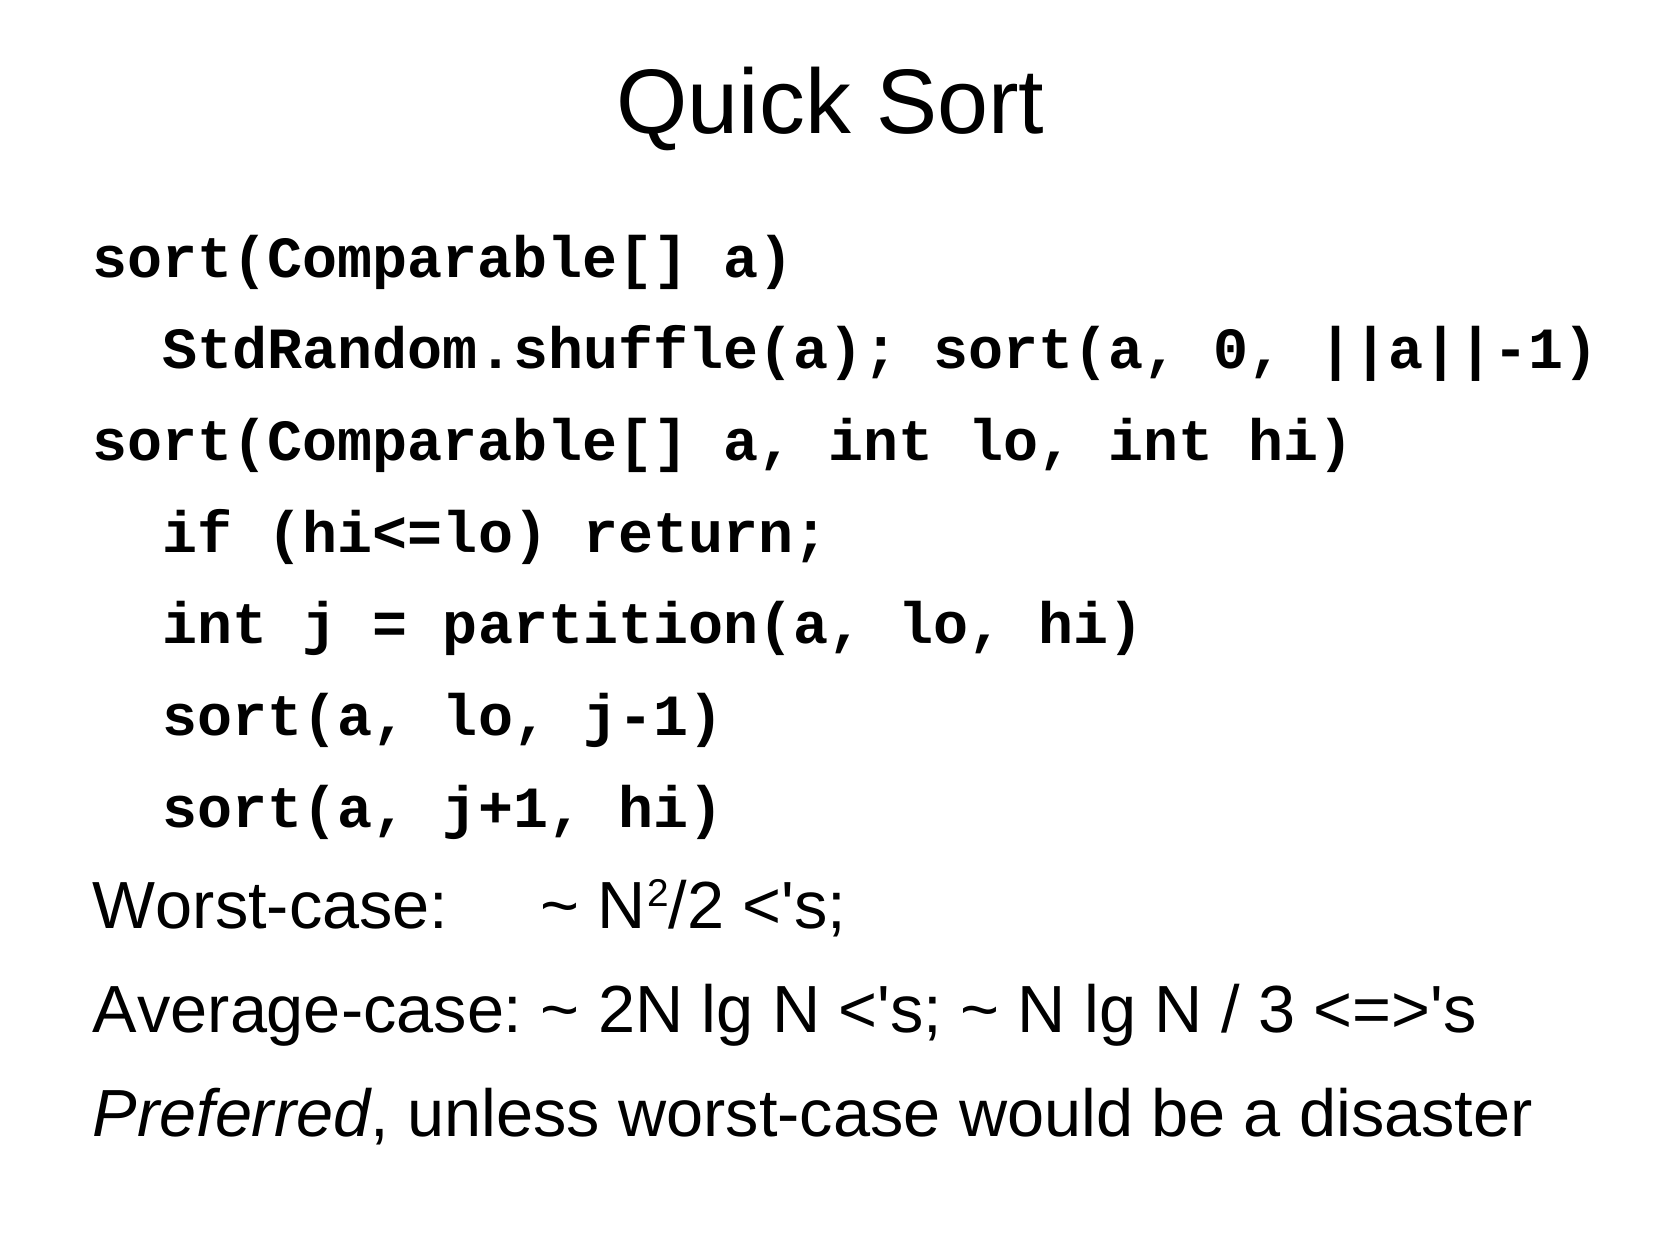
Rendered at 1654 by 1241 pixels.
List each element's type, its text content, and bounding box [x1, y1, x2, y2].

list sort(Comparable[] a) StdRandom.shuffle(a); sort(a, 0, ||a||-1) sort(Comparable[] a, int lo, int hi) if (hi<=lo) return; int j = partition(a, lo, hi) sort(a, lo, j-1) sort(a, j+1, hi) Worst-case: ~ N2/2 <'s; Average-case: ~ 2N lg N <'s; ~ N lg N / 3 <=>'s Preferred, unless worst-case would be a disaster [92, 221, 1654, 1179]
title Quick Sort [86, 0, 1575, 204]
